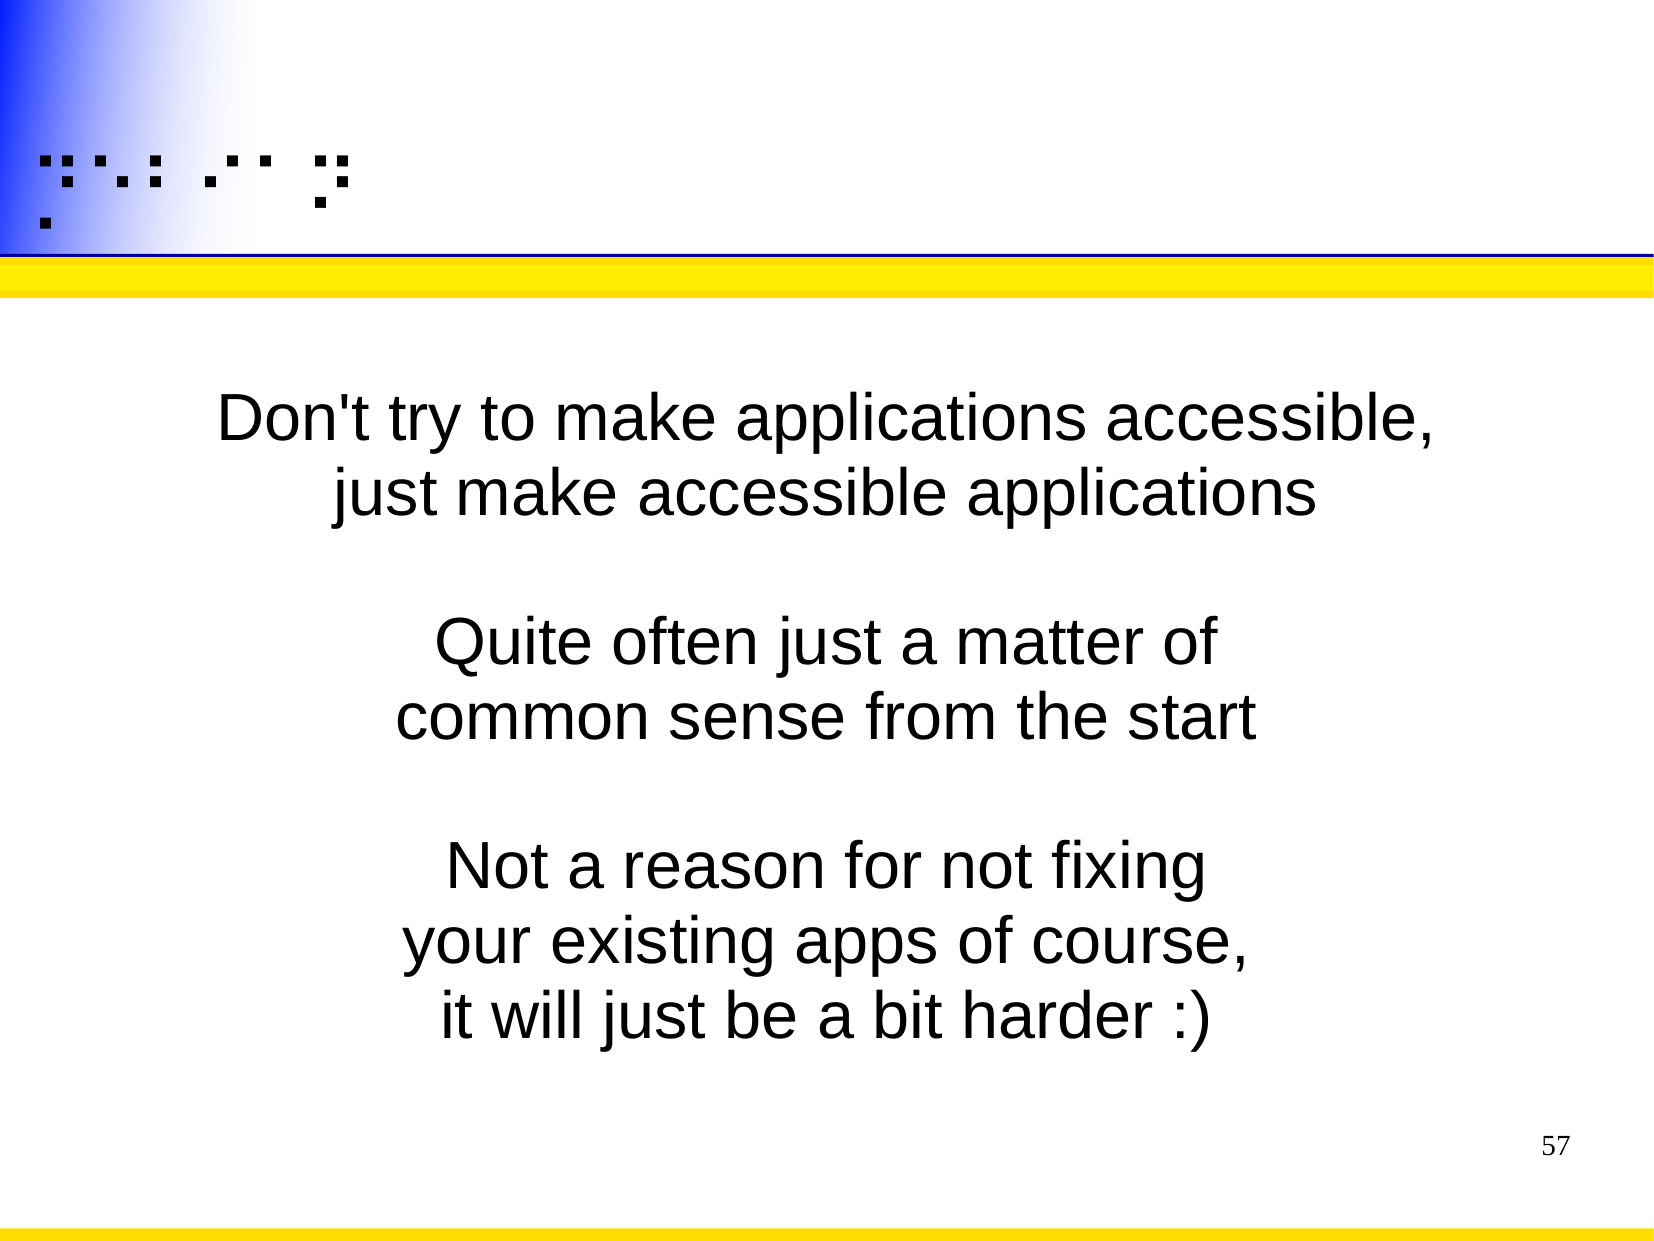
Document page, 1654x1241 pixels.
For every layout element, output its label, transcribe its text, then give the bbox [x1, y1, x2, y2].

subtitle Don't try to make applications accessible, just make accessible applications Quite often just a matter of common sense from the start Not a reason for not fixing your existing apps of course, it will just be a bit harder :) [82, 314, 1571, 1119]
